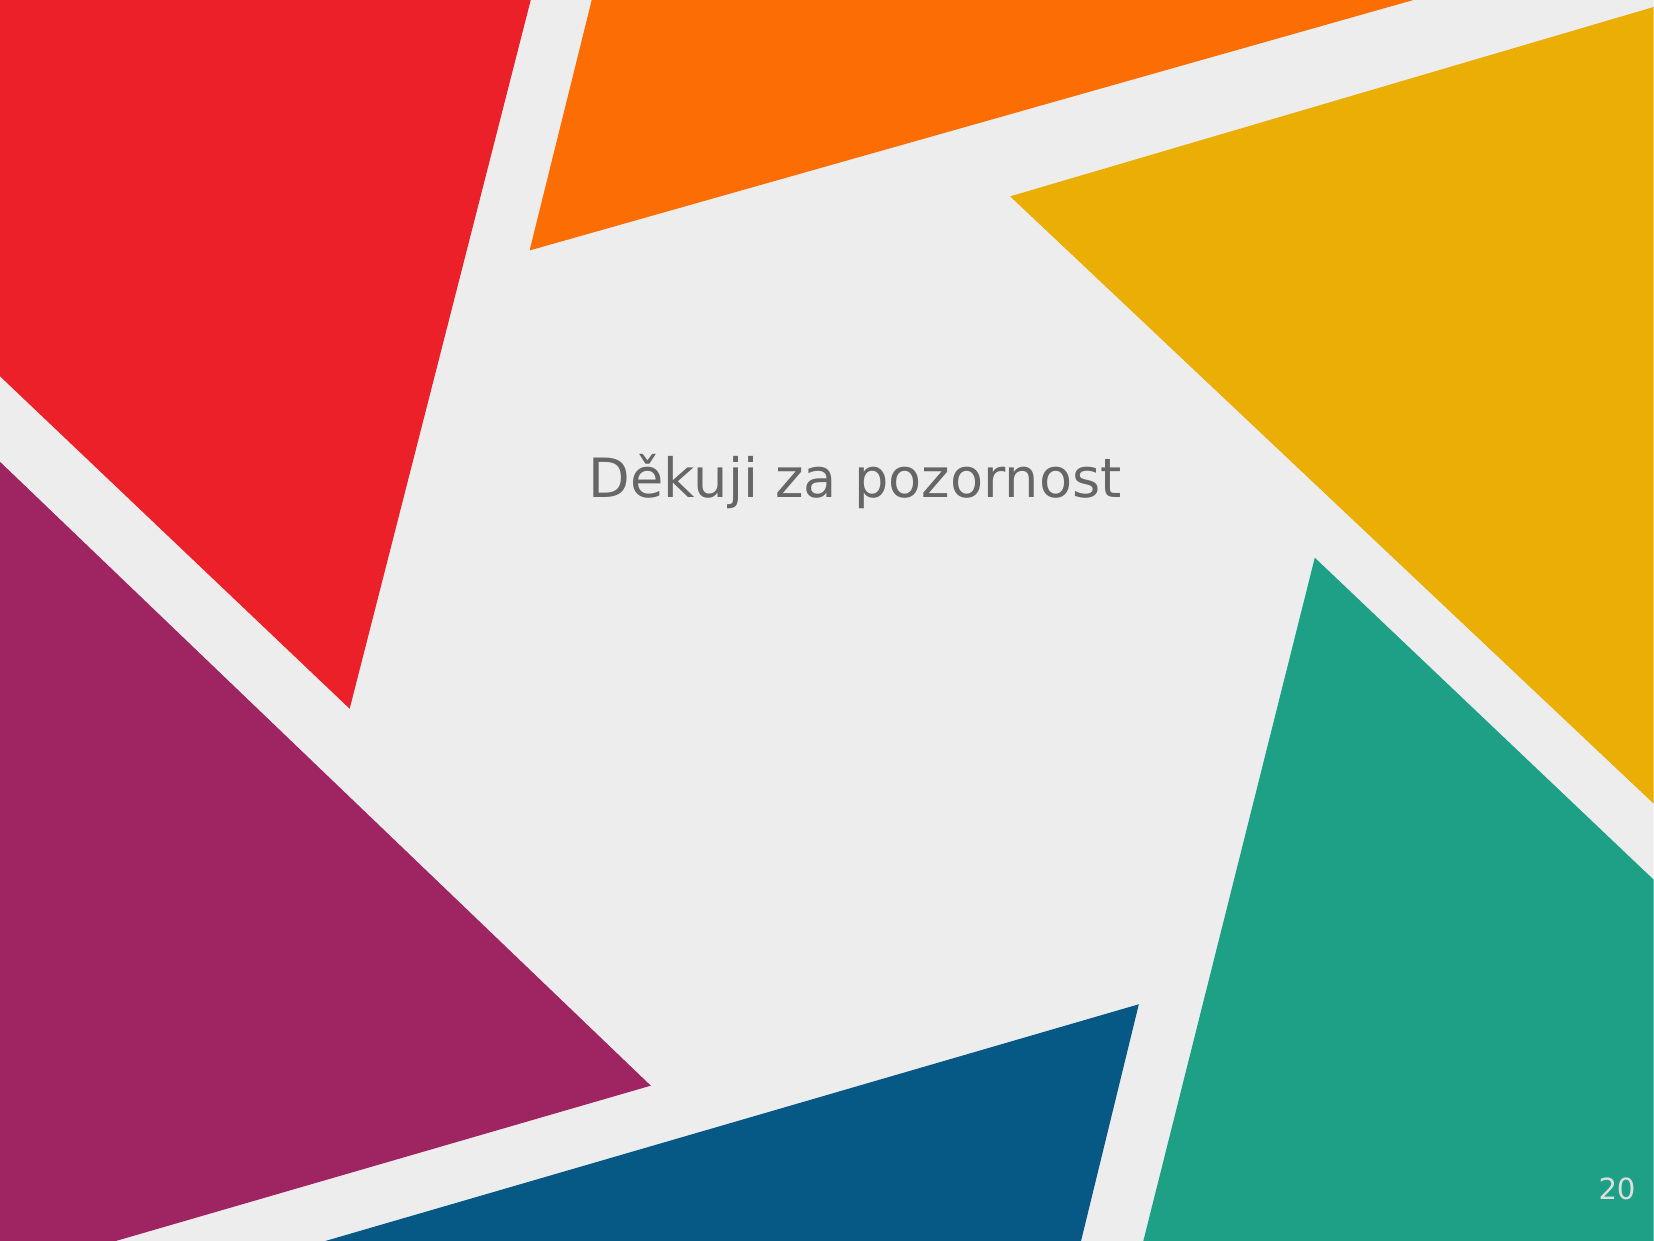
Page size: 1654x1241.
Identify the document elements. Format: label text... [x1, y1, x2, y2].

title [467, 226, 1185, 434]
list Děkuji za pozornost [467, 447, 1191, 1005]
